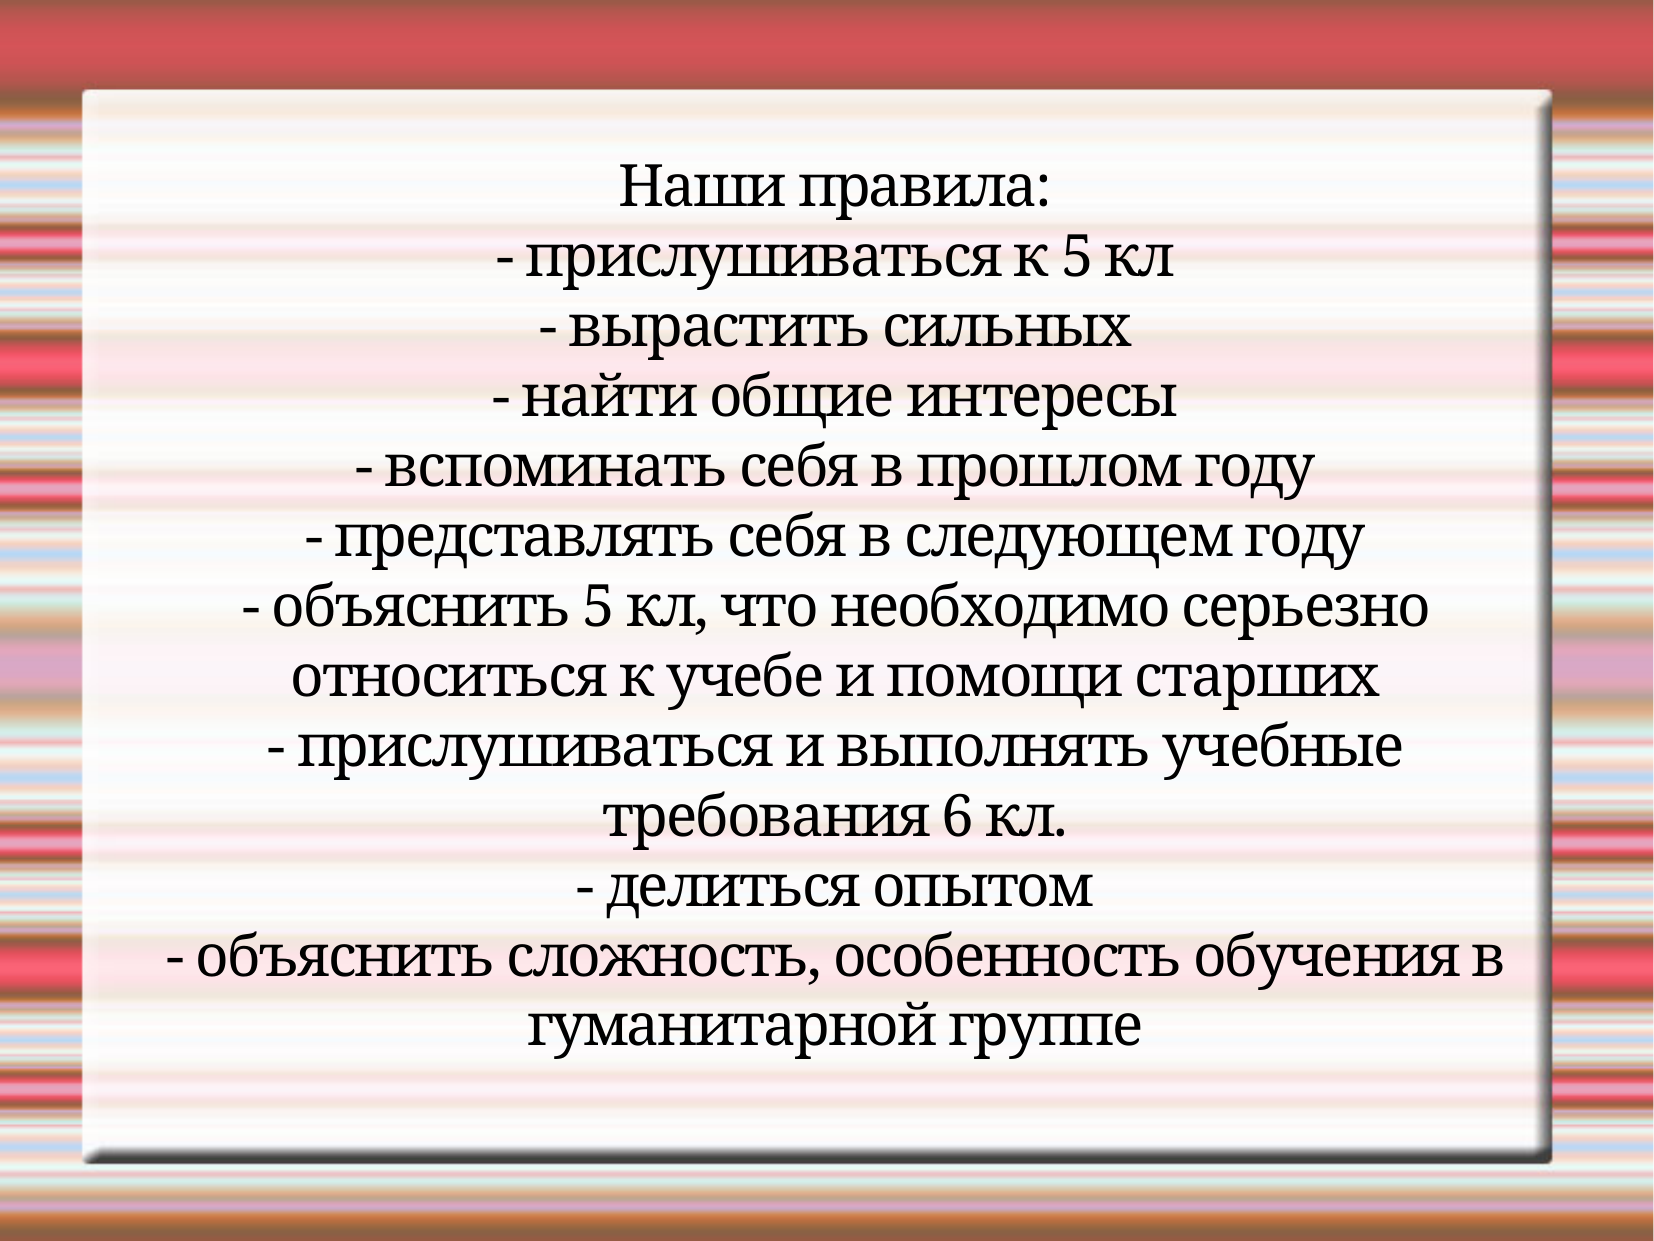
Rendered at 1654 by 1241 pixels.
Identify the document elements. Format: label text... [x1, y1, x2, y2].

title Наши правила: - прислушиваться к 5 кл - вырастить сильных - найти общие интересы - вспоминать себя в прошлом году - представлять себя в следующем году - объяснить 5 кл, что необходимо серьезно относиться к учебе и помощи старших - прислушиваться и выполнять учебные требования 6 кл. - делиться опытом - объяснить сложность, особенность обучения в гуманитарной группе [84, 0, 1587, 1185]
picture [0, 0, 1654, 1241]
